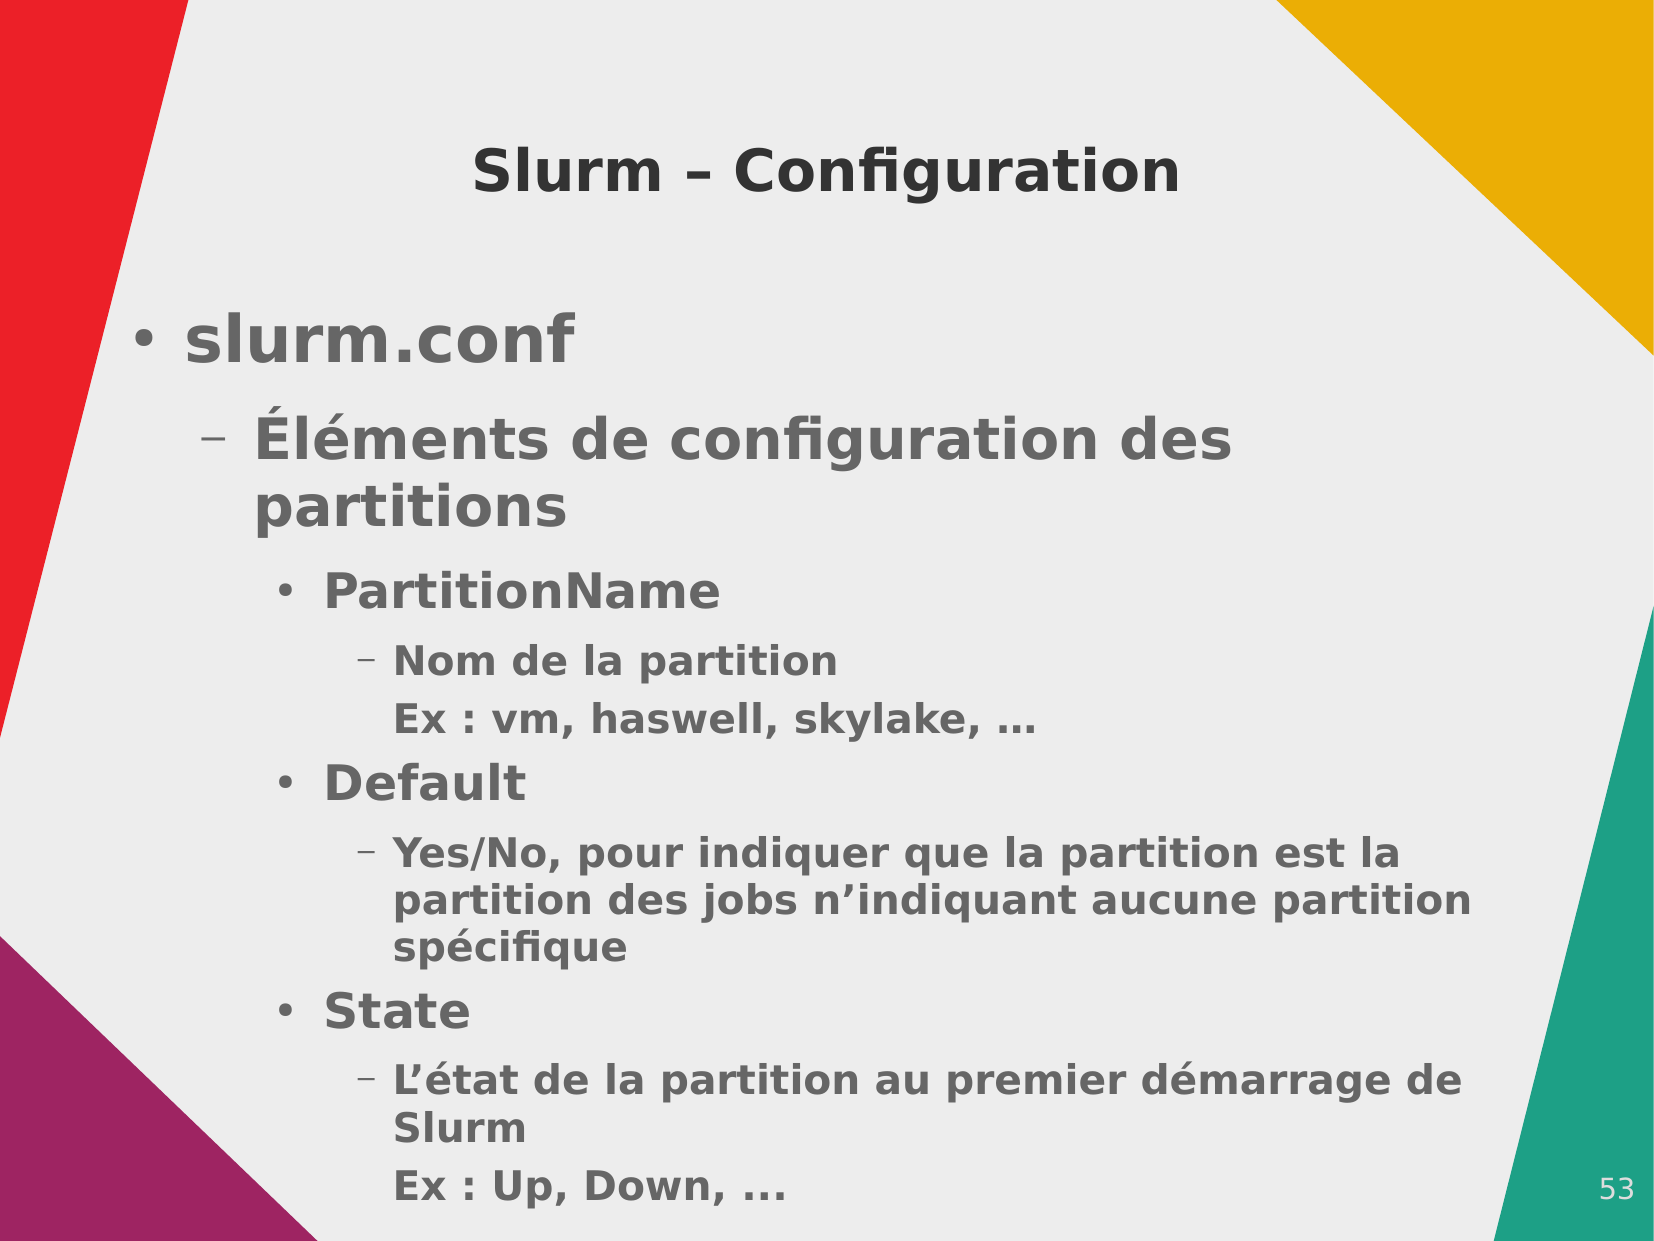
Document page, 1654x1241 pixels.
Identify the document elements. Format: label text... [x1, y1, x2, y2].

list slurm.conf Éléments de configuration des partitions PartitionName Nom de la partition Ex : vm, haswell, skylake, … Default Yes/No, pour indiquer que la partition est la partition des jobs n’indiquant aucune partition spécifique State L’état de la partition au premier démarrage de Slurm Ex : Up, Down, ... [114, 302, 1539, 1217]
title Slurm – Configuration [114, 73, 1539, 271]
